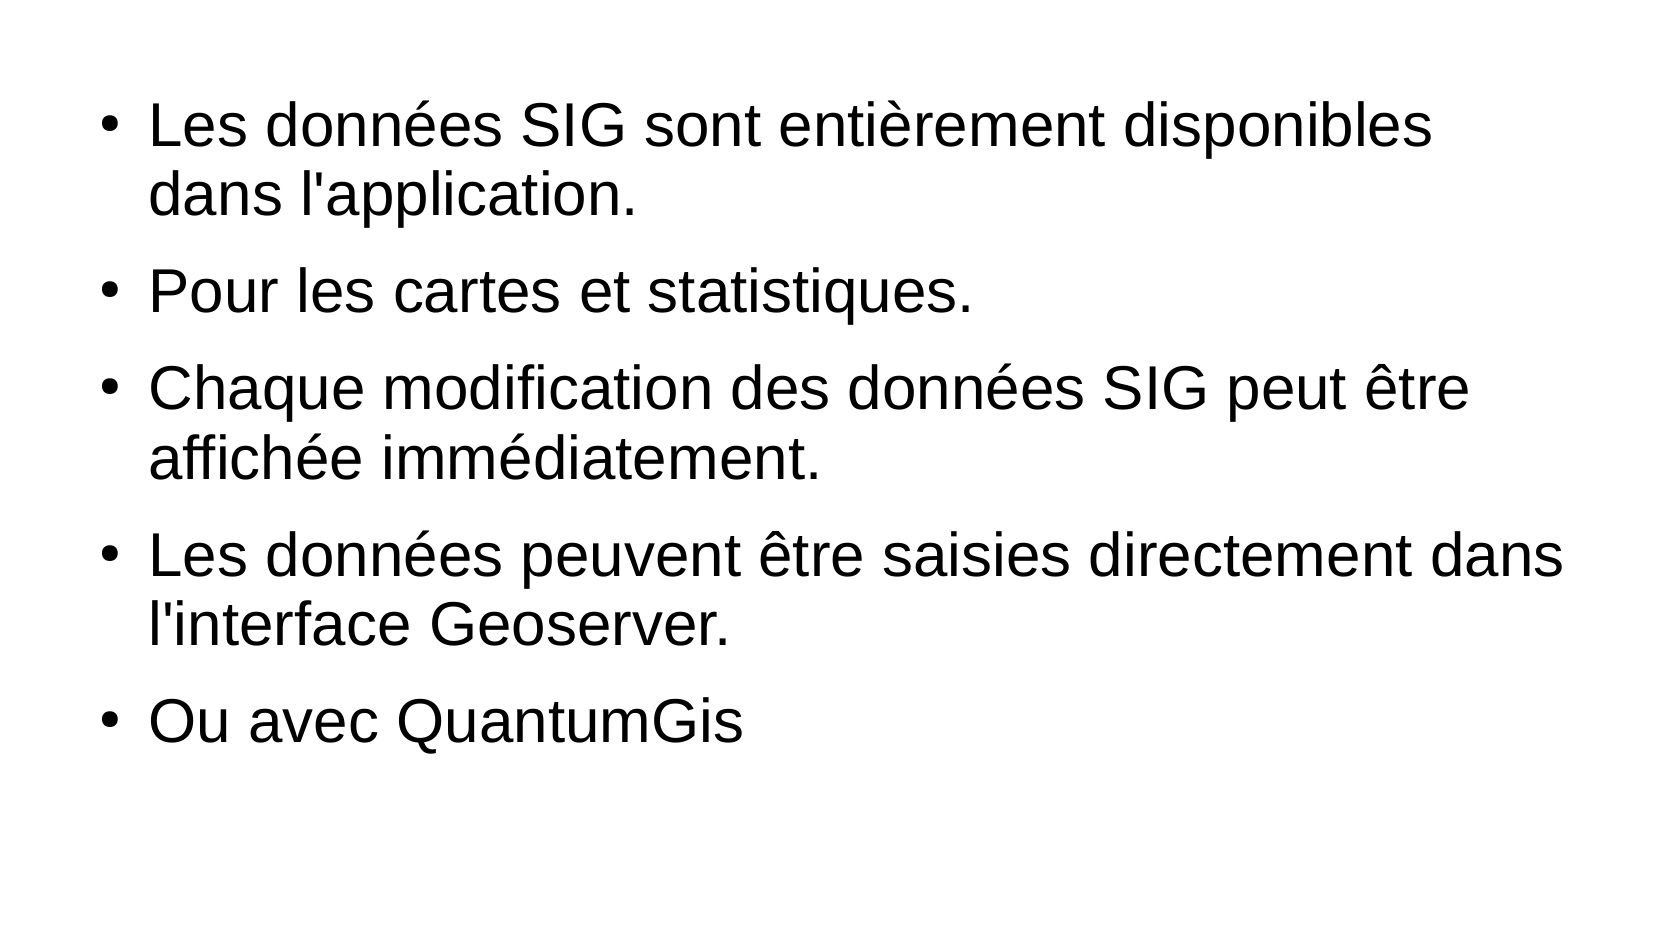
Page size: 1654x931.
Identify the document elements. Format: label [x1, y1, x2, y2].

text_box [82, 90, 1571, 758]
